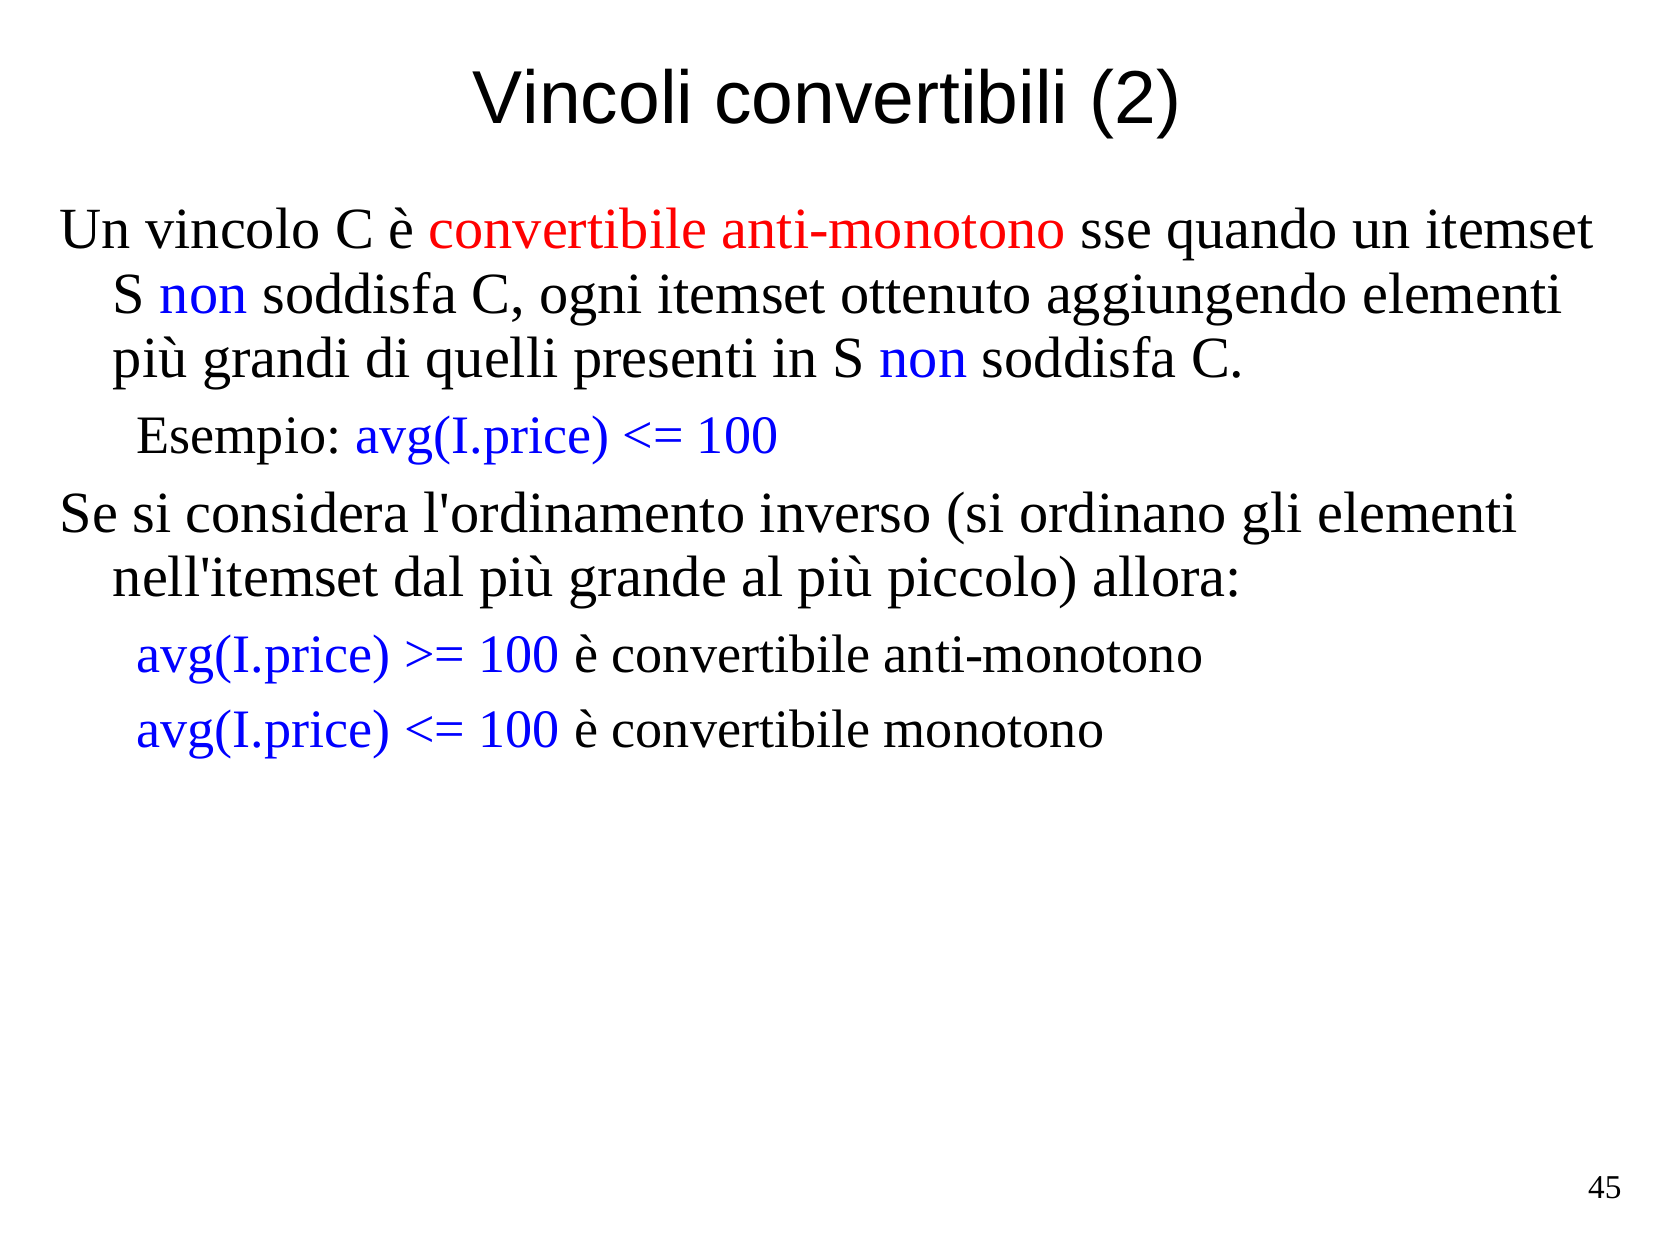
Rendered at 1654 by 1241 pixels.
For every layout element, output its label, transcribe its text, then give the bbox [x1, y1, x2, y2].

title Vincoli convertibili (2) [37, 30, 1617, 166]
list Un vincolo C è convertibile anti-monotono sse quando un itemset S non soddisfa C, ogni itemset ottenuto aggiungendo elementi più grandi di quelli presenti in S non soddisfa C. Esempio: avg(I.price) <= 100 Se si considera l'ordinamento inverso (si ordinano gli elementi nell'itemset dal più grande al più piccolo) allora: avg(I.price) >= 100 è convertibile anti-monotono avg(I.price) <= 100 è convertibile monotono [42, 196, 1612, 1187]
